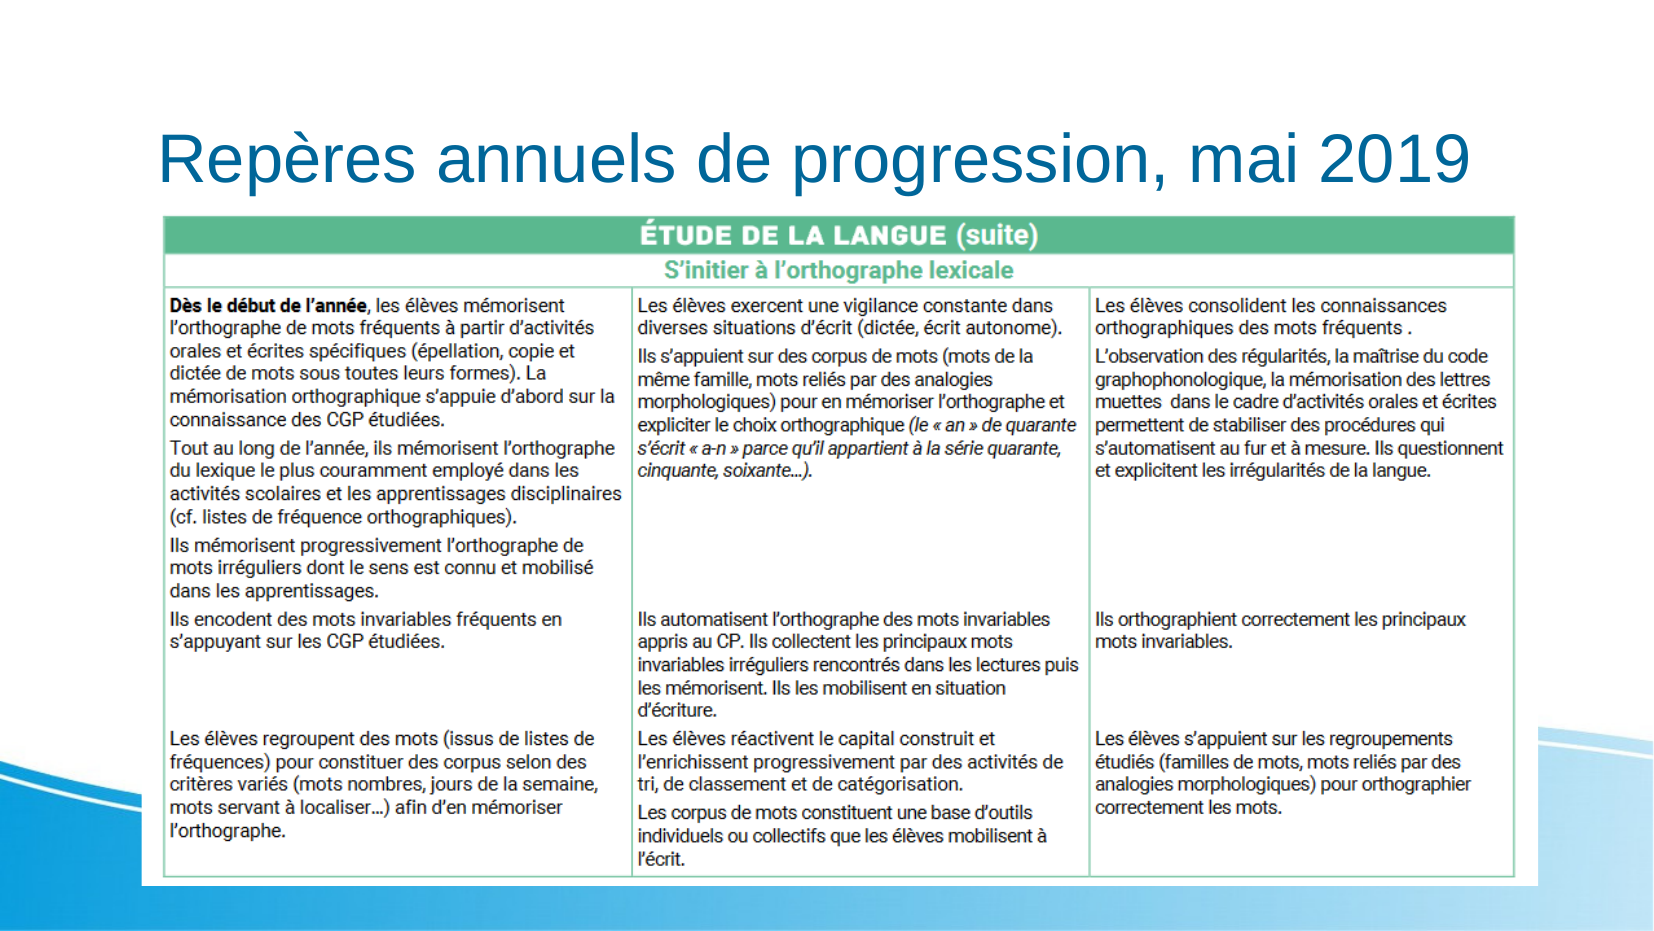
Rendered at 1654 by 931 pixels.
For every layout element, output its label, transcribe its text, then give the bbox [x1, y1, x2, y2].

picture [0, 212, 1654, 931]
title Repères annuels de progression, mai 2019 [70, 80, 1560, 237]
